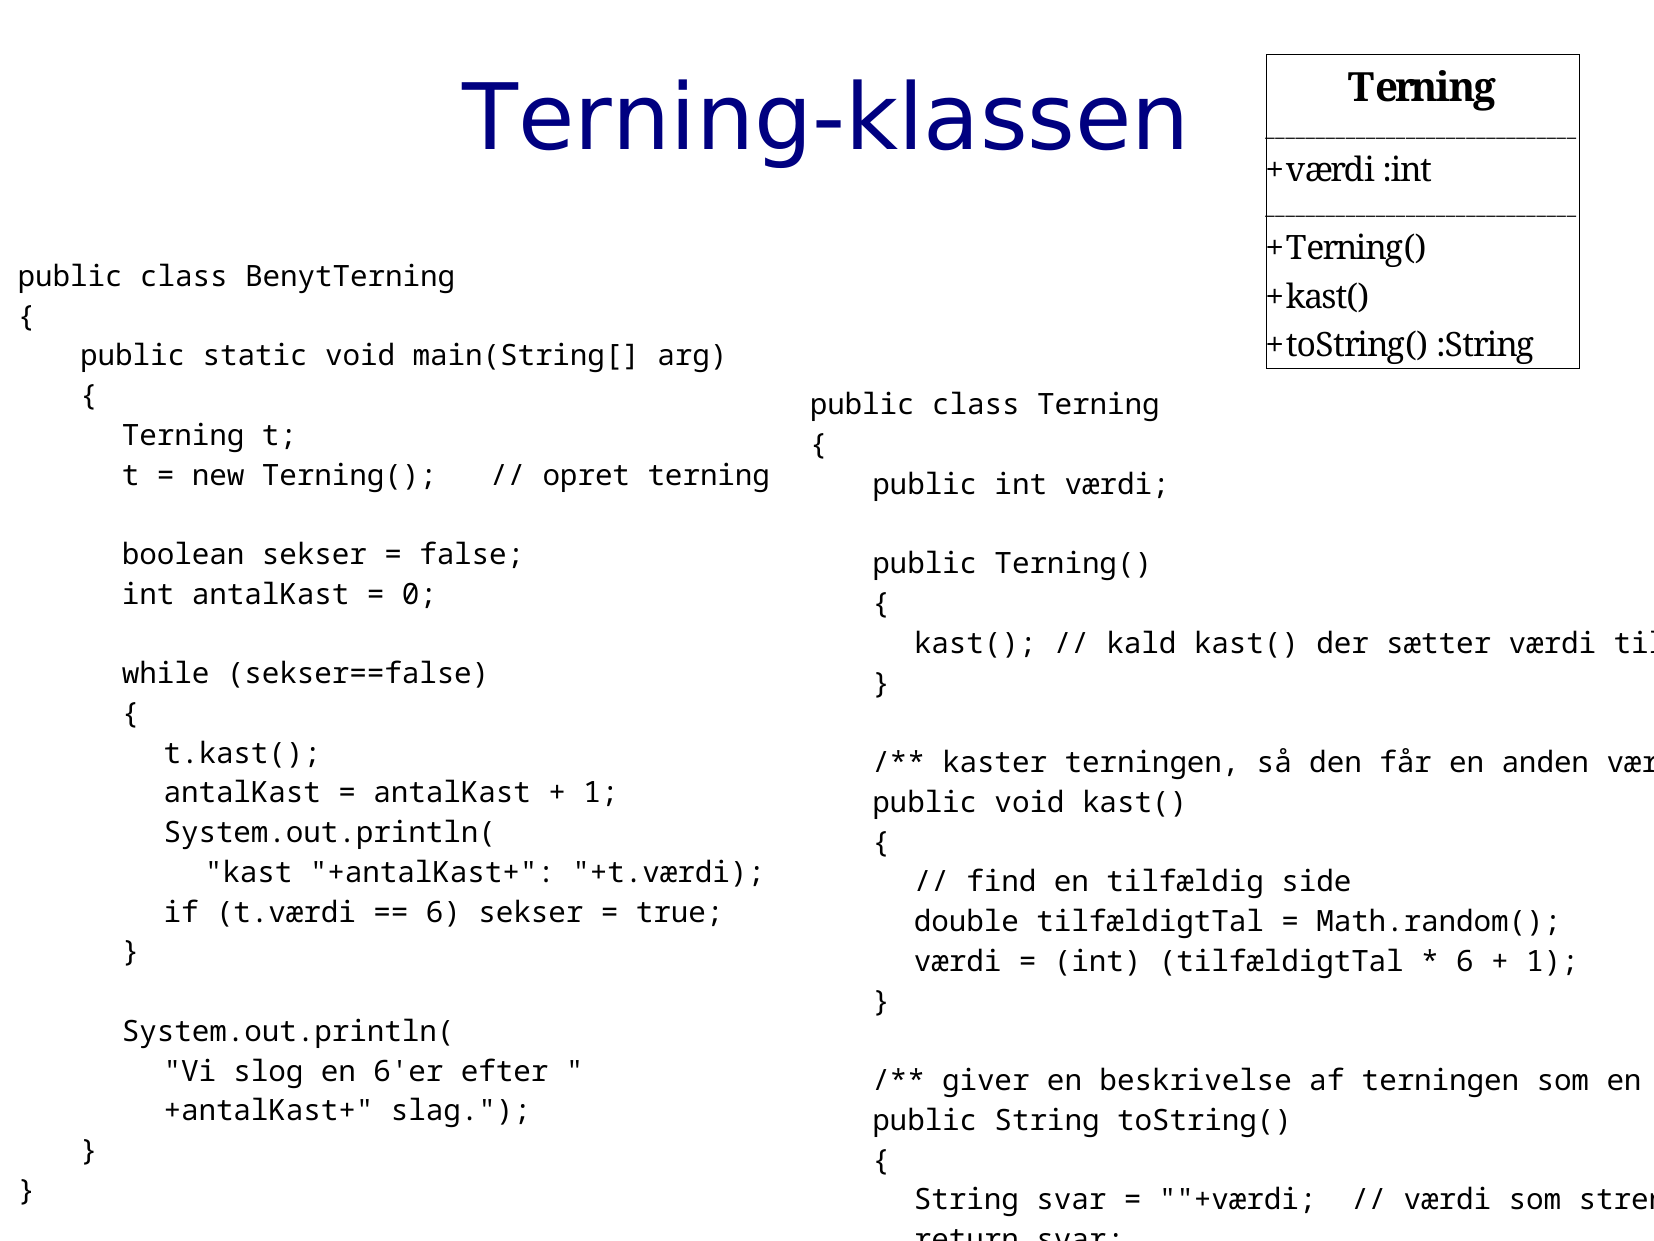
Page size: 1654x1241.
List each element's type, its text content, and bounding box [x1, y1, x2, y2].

title Terning-klassen [105, 14, 1549, 222]
text_box public class BenytTerning { public static void main(String[] arg) { Terning t; t = new Terning(); // opret terning boolean sekser = false; int antalKast = 0; while (sekser==false) { t.kast(); antalKast = antalKast + 1; System.out.println( "kast "+antalKast+": "+t.værdi); if (t.værdi == 6) sekser = true; } System.out.println( "Vi slog en 6'er efter " +antalKast+" slag."); } } kast 1: 4 kast 2: 2 kast 3: 6 Vi slog en 6'er efter 3 slag. [11, 249, 777, 1226]
chart [1254, 47, 1610, 376]
text_box public class Terning { public int værdi; public Terning() { kast(); // kald kast() der sætter værdi til noget fornuftigt } /** kaster terningen, så den får en anden værdi */ public void kast() { // find en tilfældig side double tilfældigtTal = Math.random(); værdi = (int) (tilfældigtTal * 6 + 1); } /** giver en beskrivelse af terningen som en streng */ public String toString() { String svar = ""+værdi; // værdi som streng, f.eks. "4" return svar; } } [803, 377, 1654, 1188]
